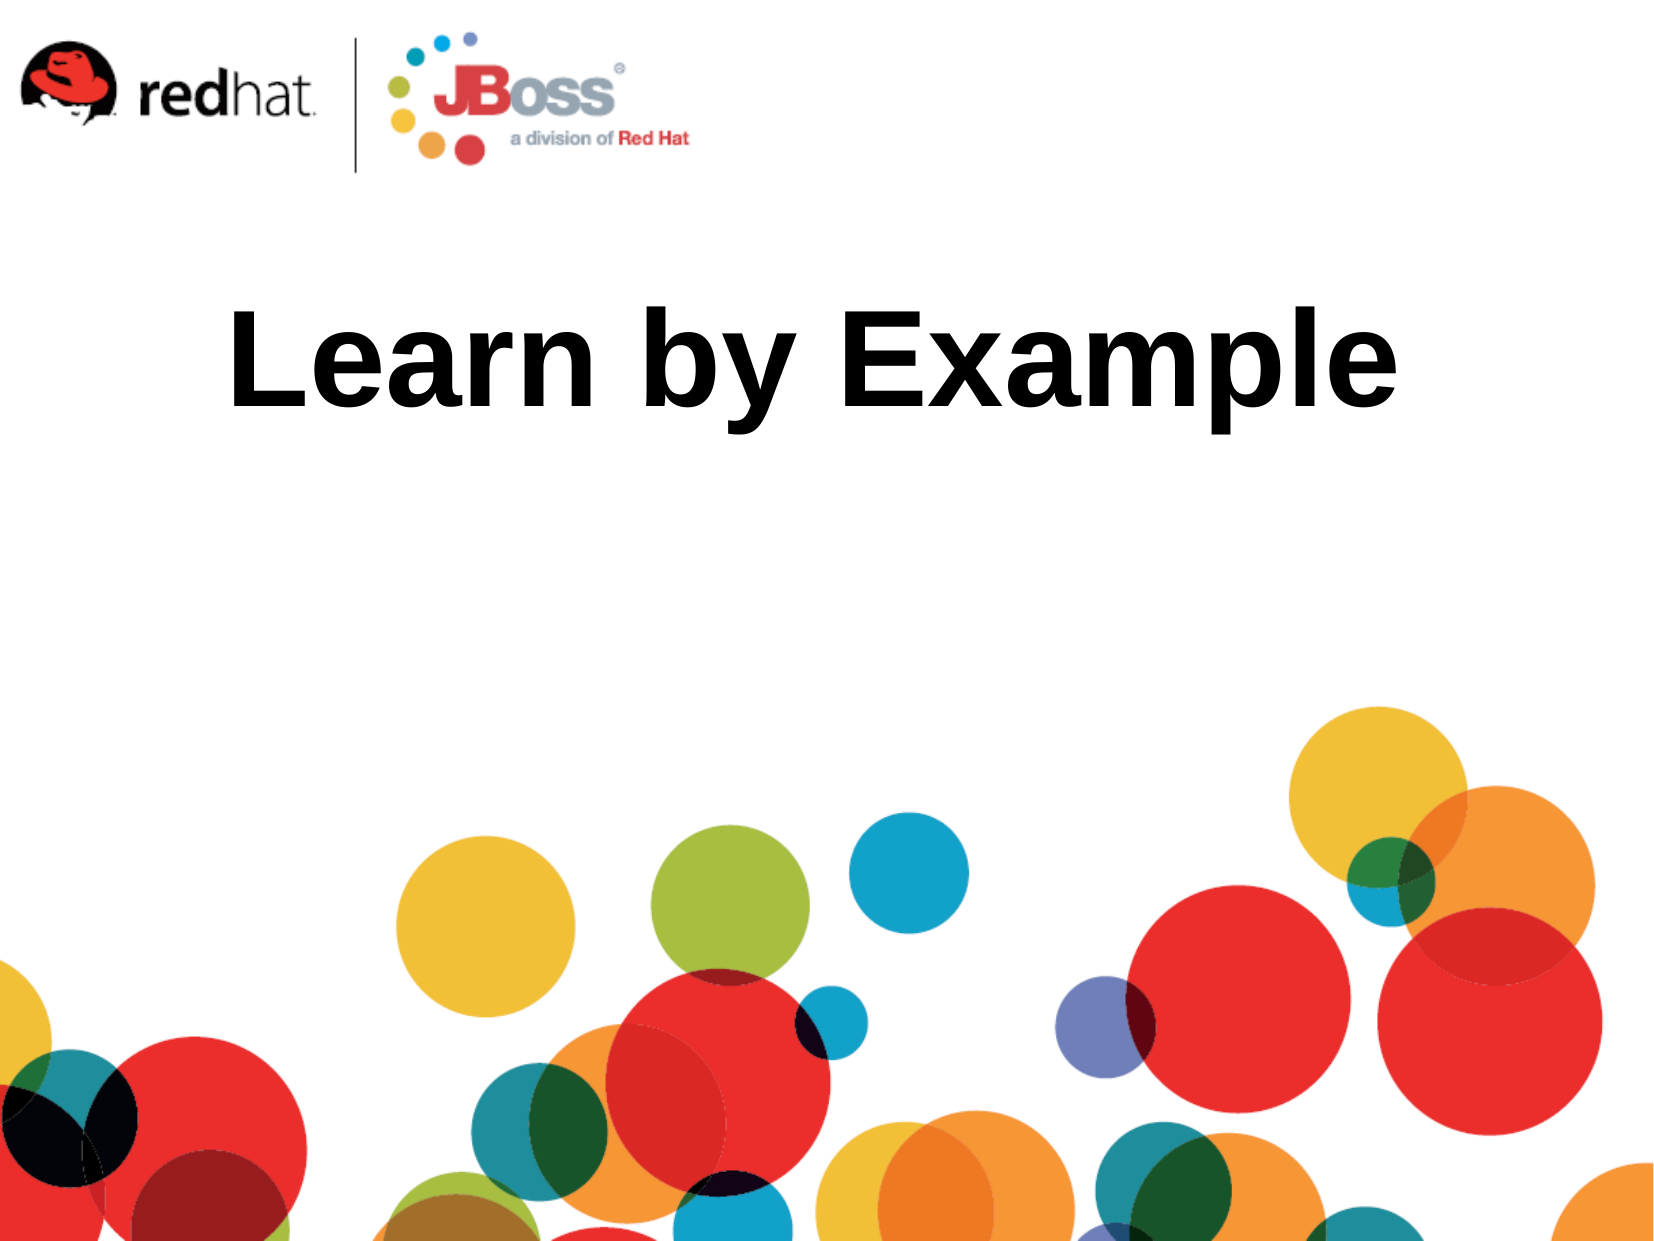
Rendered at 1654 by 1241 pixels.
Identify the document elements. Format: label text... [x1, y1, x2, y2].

text_box Learn by Example [210, 274, 1418, 443]
picture [13, 5, 699, 182]
picture [0, 685, 1654, 1241]
